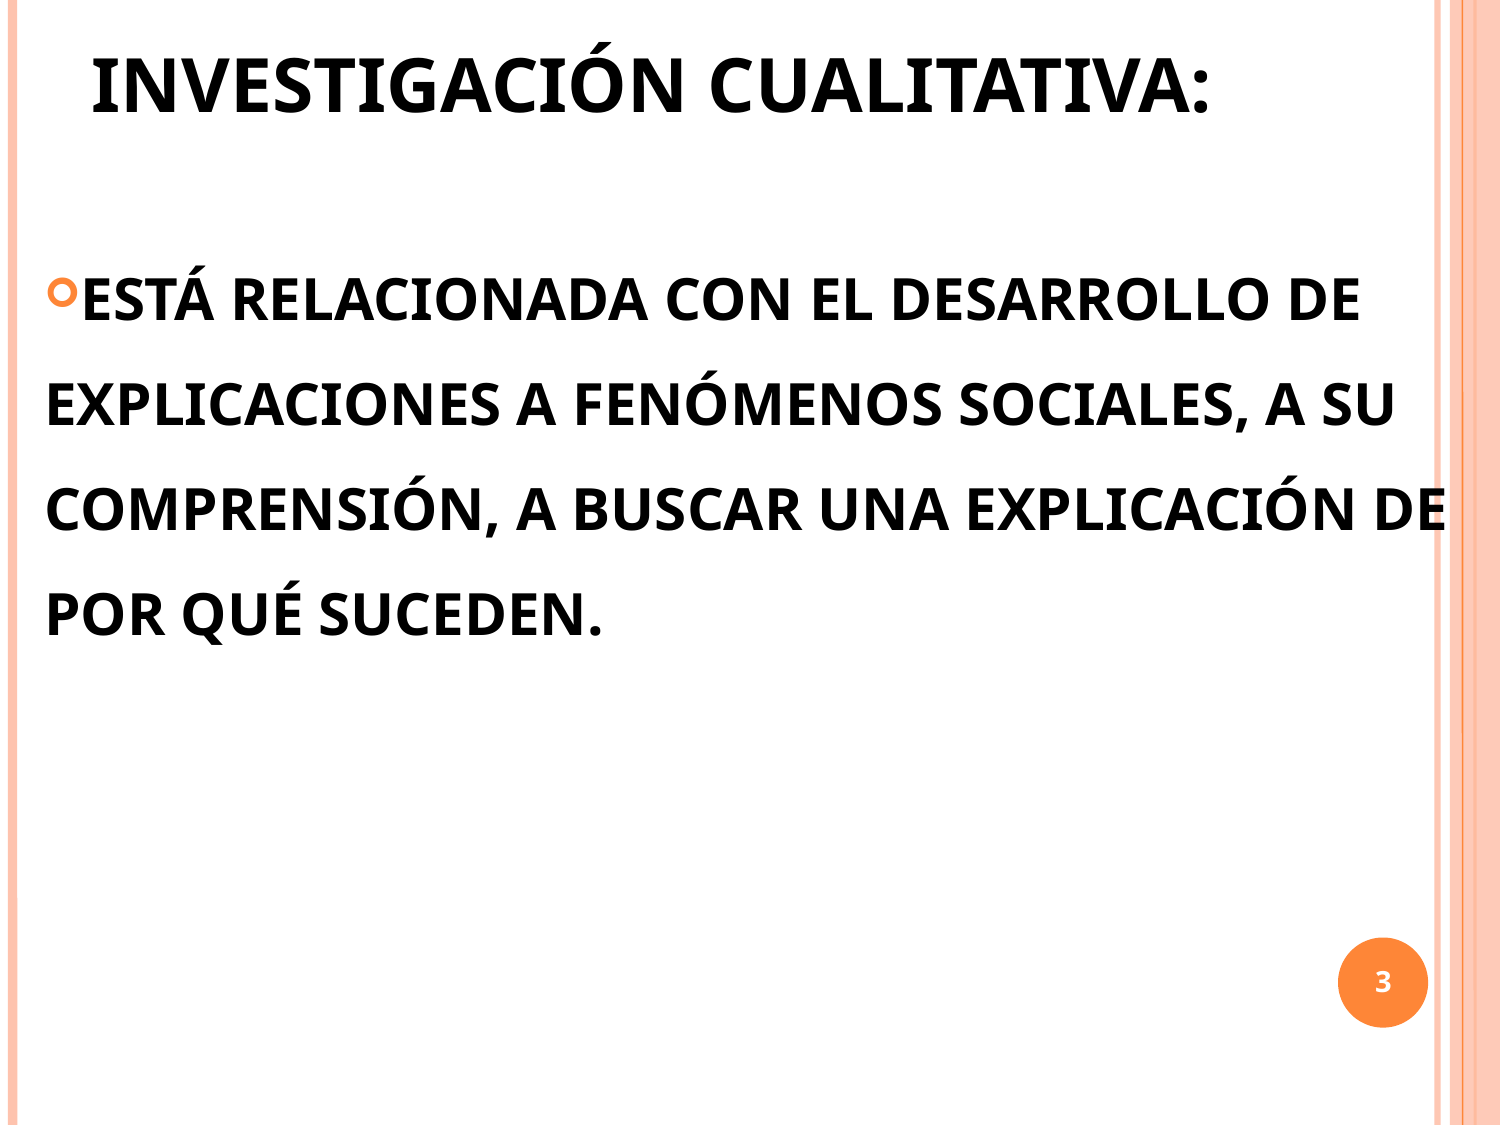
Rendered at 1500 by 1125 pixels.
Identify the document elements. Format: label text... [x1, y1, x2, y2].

text_box <número> [1333, 940, 1434, 1027]
title INVESTIGACIÓN CUALITATIVA: [76, 0, 1427, 220]
list ESTÁ RELACIONADA CON EL DESARROLLO DE EXPLICACIONES A FENÓMENOS SOCIALES, A SU COMPRENSIÓN, A BUSCAR UNA EXPLICACIÓN DE POR QUÉ SUCEDEN. [29, 220, 1465, 1067]
